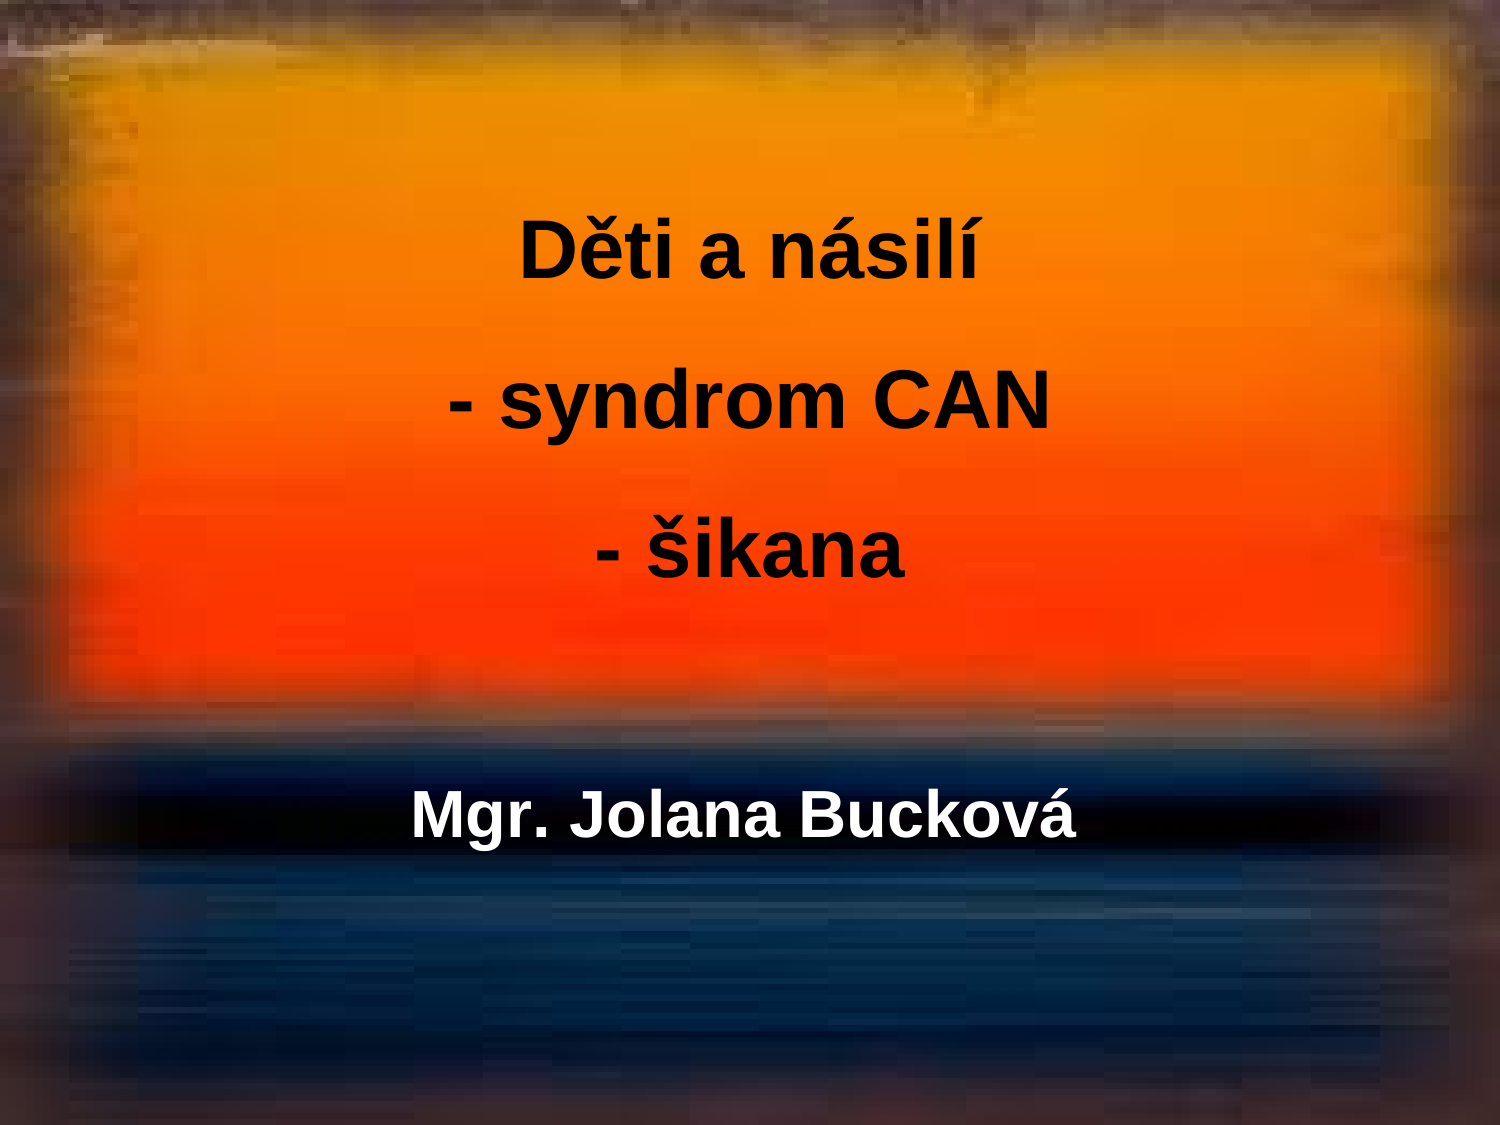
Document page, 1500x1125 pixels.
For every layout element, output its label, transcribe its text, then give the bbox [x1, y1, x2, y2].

subtitle Mgr. Jolana Bucková [218, 763, 1269, 1051]
picture [0, 0, 1500, 1125]
title Děti a násilí - syndrom CAN - šikana [112, 148, 1388, 591]
